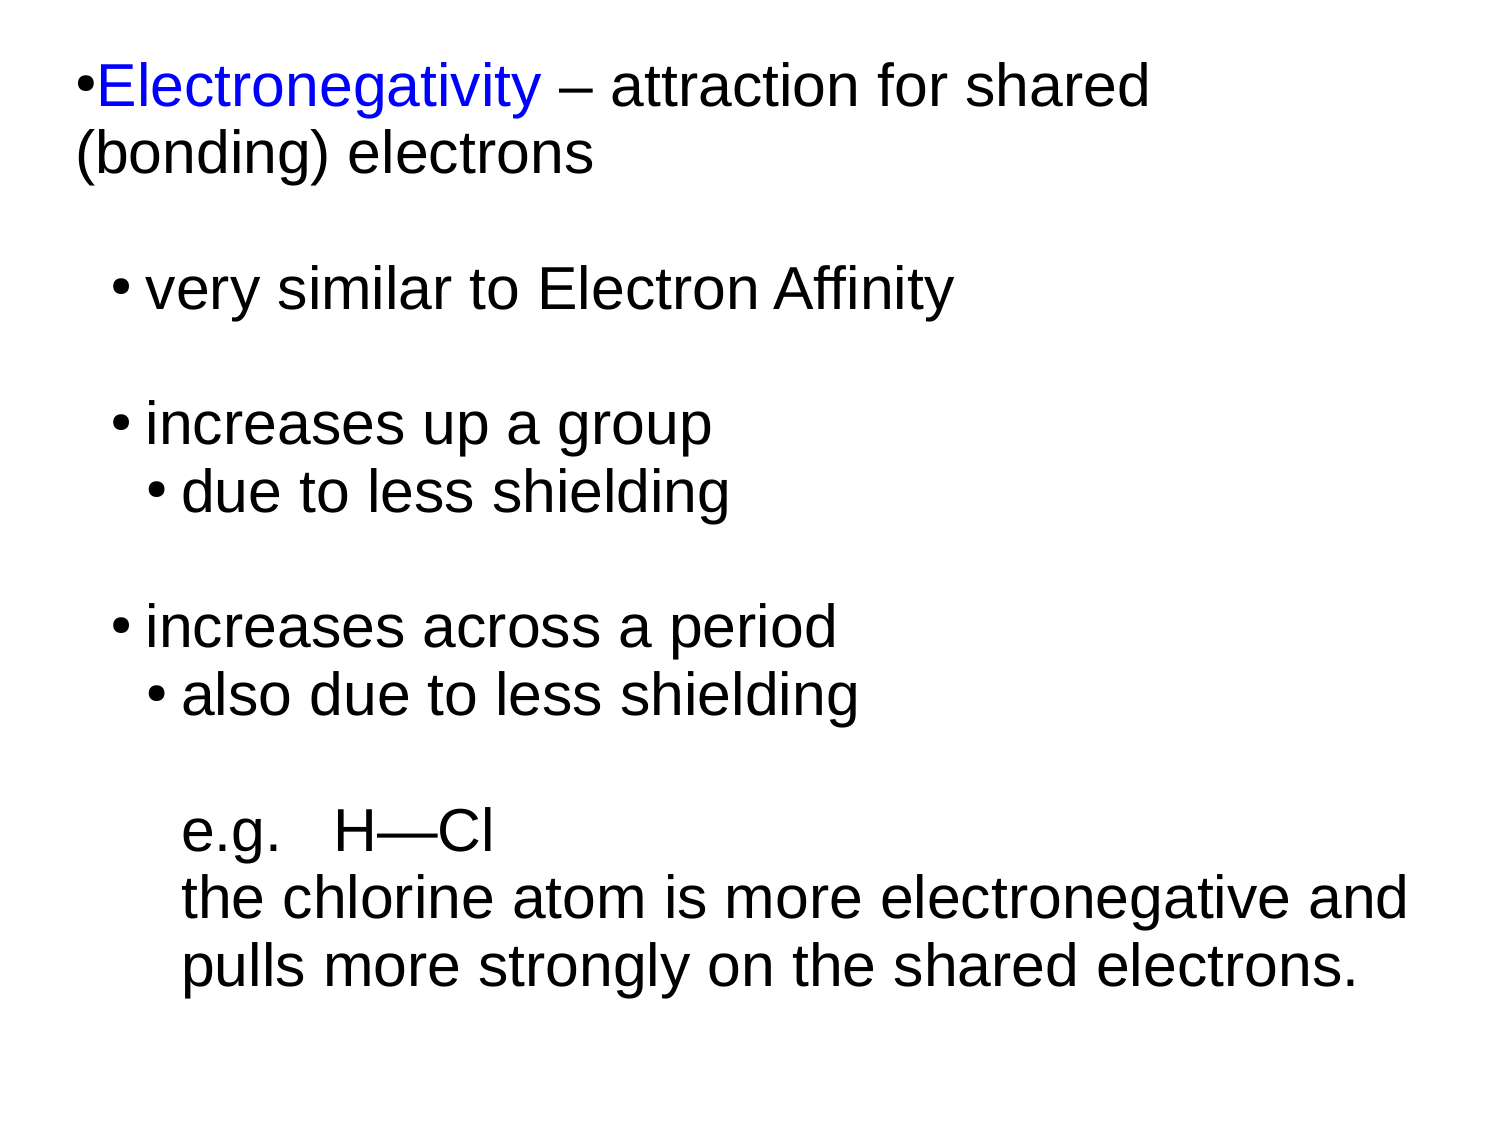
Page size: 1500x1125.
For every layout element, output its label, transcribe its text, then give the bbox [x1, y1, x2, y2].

subtitle Electronegativity – attraction for shared (bonding) electrons very similar to Electron Affinity increases up a group due to less shielding increases across a period also due to less shielding e.g. H—Cl the chlorine atom is more electronegative and pulls more strongly on the shared electrons. [75, 44, 1425, 1006]
